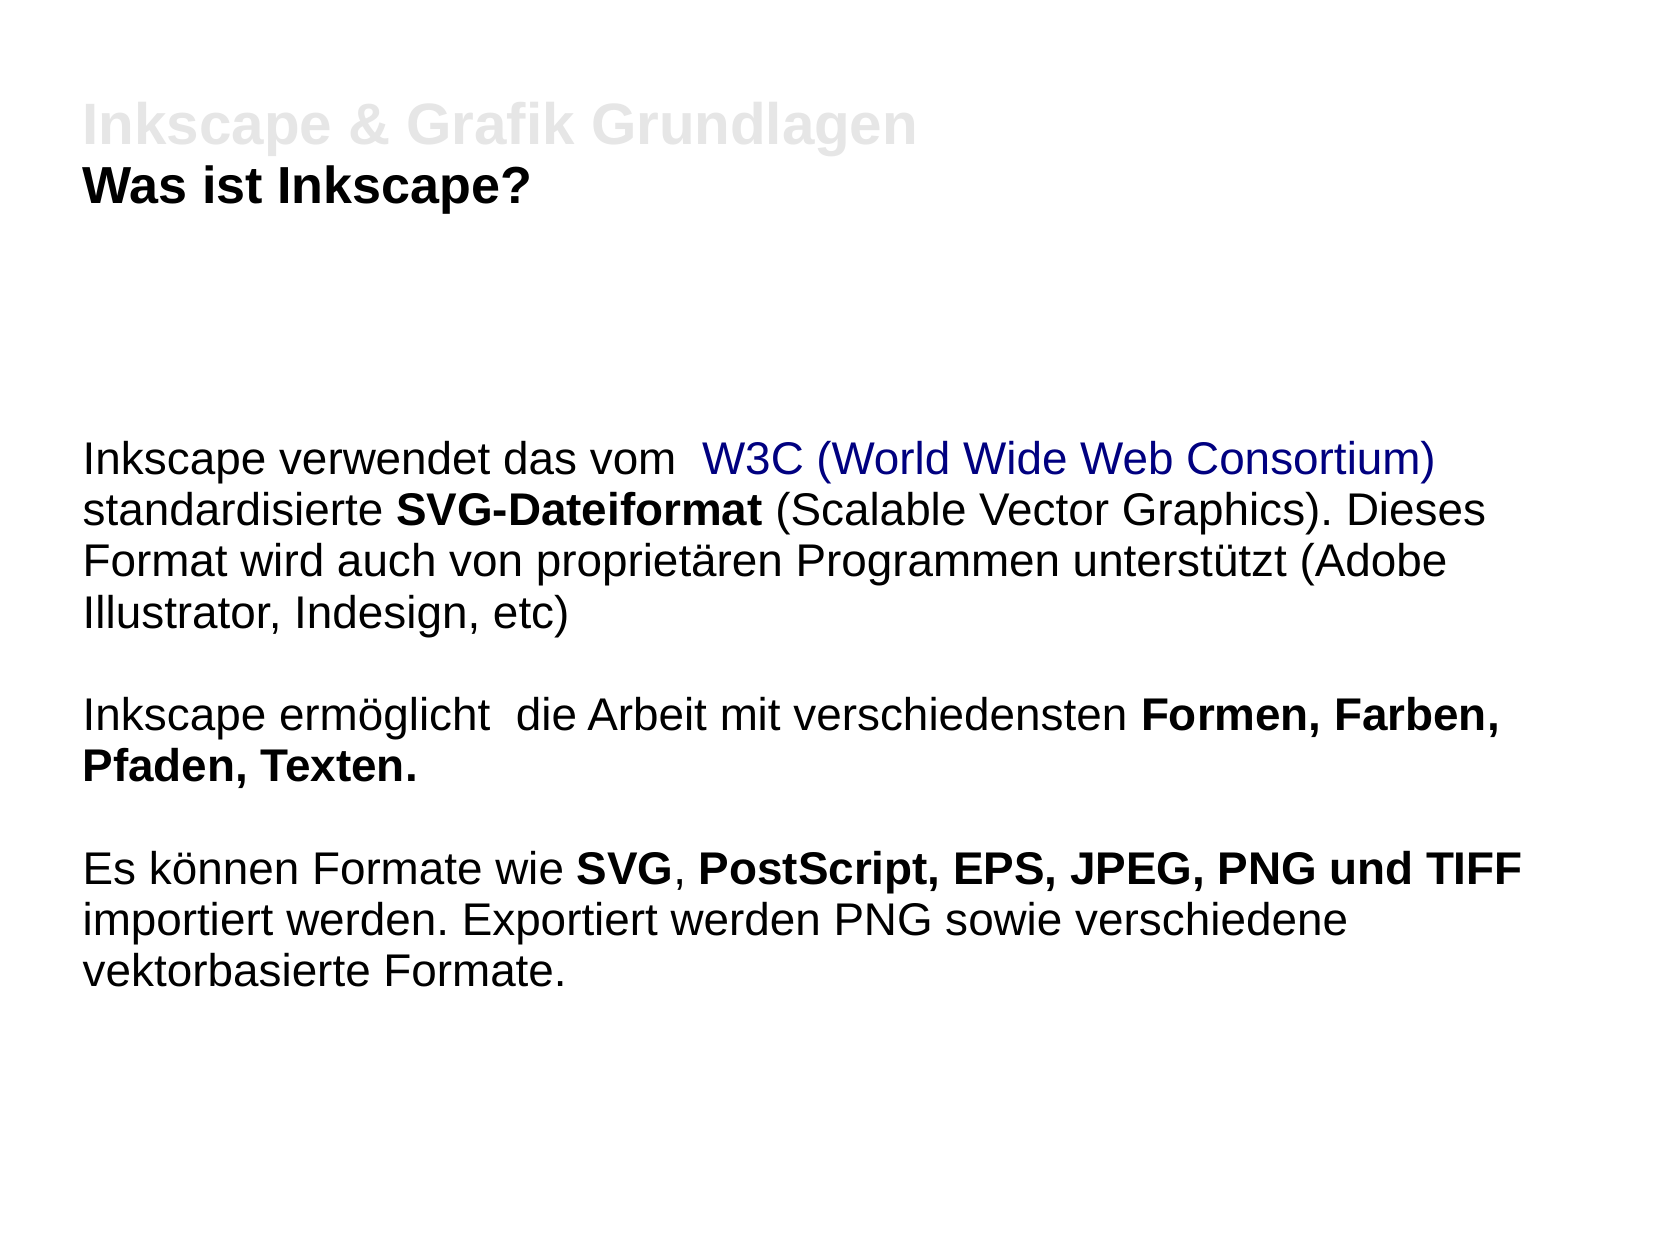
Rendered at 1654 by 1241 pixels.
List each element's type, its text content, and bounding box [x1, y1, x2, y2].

subtitle Inkscape verwendet das vom W3C (World Wide Web Consortium) standardisierte SVG-Dateiformat (Scalable Vector Graphics). Dieses Format wird auch von proprietären Programmen unterstützt (Adobe Illustrator, Indesign, etc) Inkscape ermöglicht die Arbeit mit verschiedensten Formen, Farben, Pfaden, Texten. Es können Formate wie SVG, PostScript, EPS, JPEG, PNG und TIFF importiert werden. Exportiert werden PNG sowie verschiedene vektorbasierte Formate. [82, 290, 1571, 1140]
title Inkscape & Grafik Grundlagen Was ist Inkscape? [82, 49, 1571, 257]
